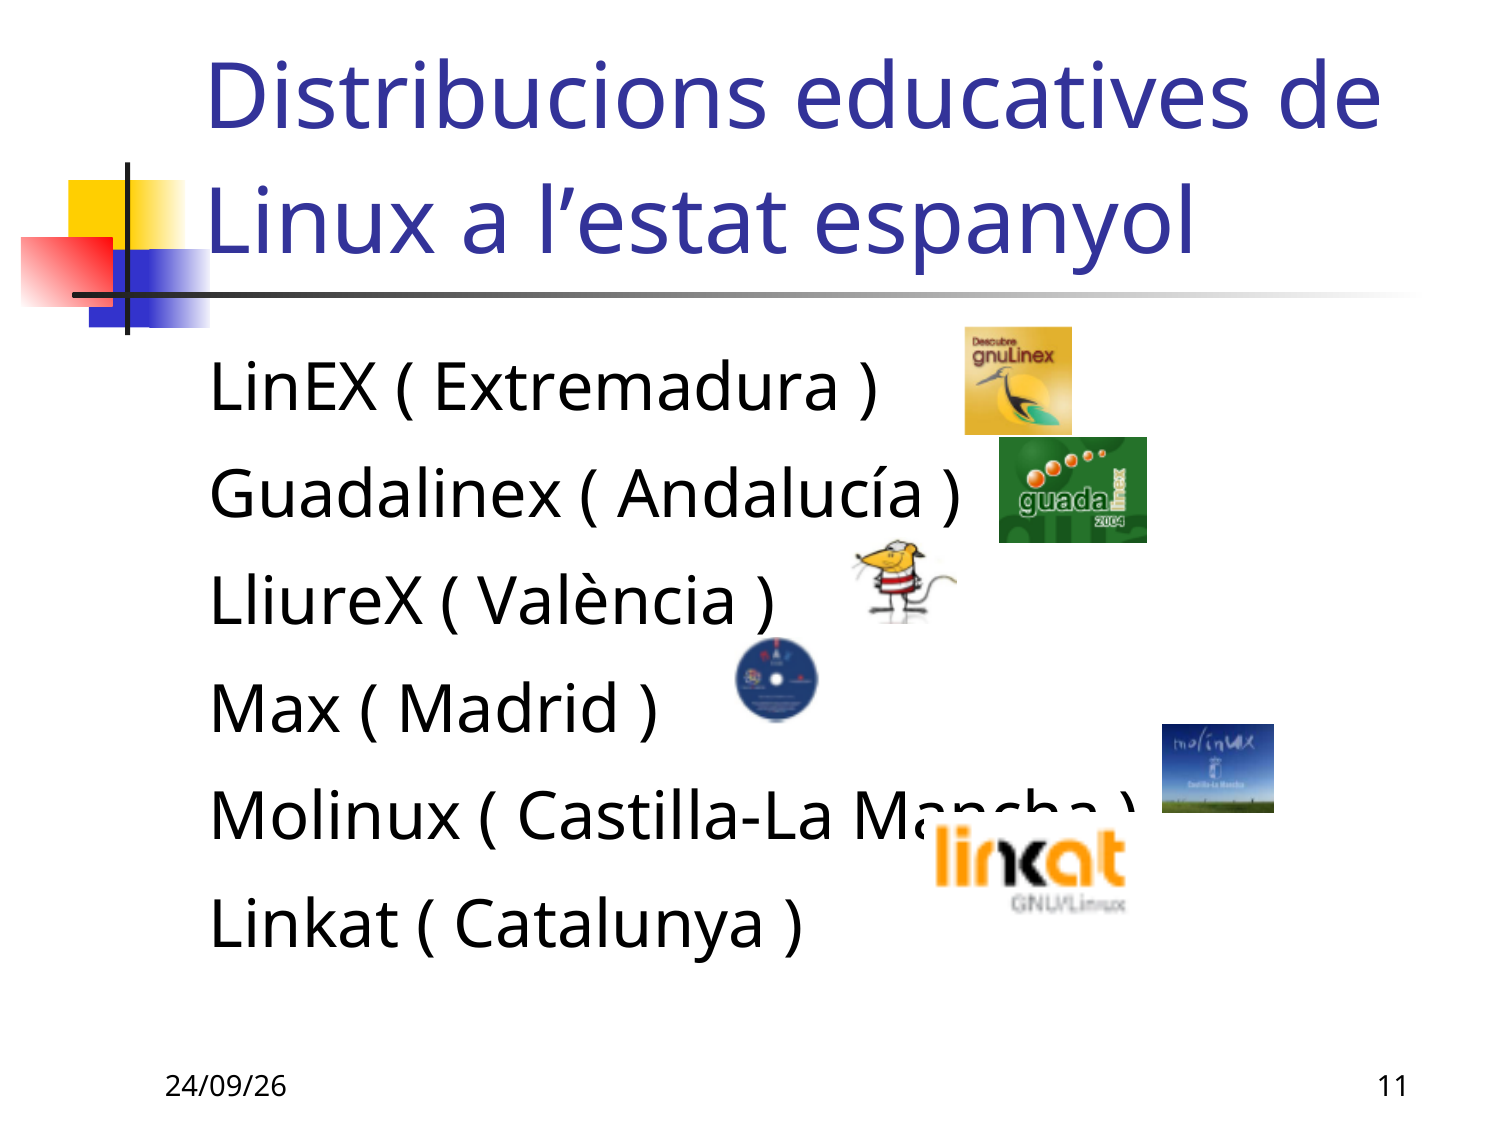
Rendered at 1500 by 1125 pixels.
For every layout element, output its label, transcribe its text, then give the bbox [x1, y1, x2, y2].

picture [849, 537, 957, 624]
picture [725, 637, 838, 734]
title Distribucions educatives de Linux a l’estat espanyol [188, 51, 1468, 289]
picture [962, 324, 1072, 435]
list LinEX ( Extremadura ) Guadalinex ( Andalucía ) LliureX ( València ) Max ( Madrid ) Molinux ( Castilla-La Mancha ) Linkat ( Catalunya ) [193, 331, 1469, 1007]
picture [1162, 724, 1274, 813]
picture [924, 812, 1150, 922]
picture [999, 437, 1147, 543]
